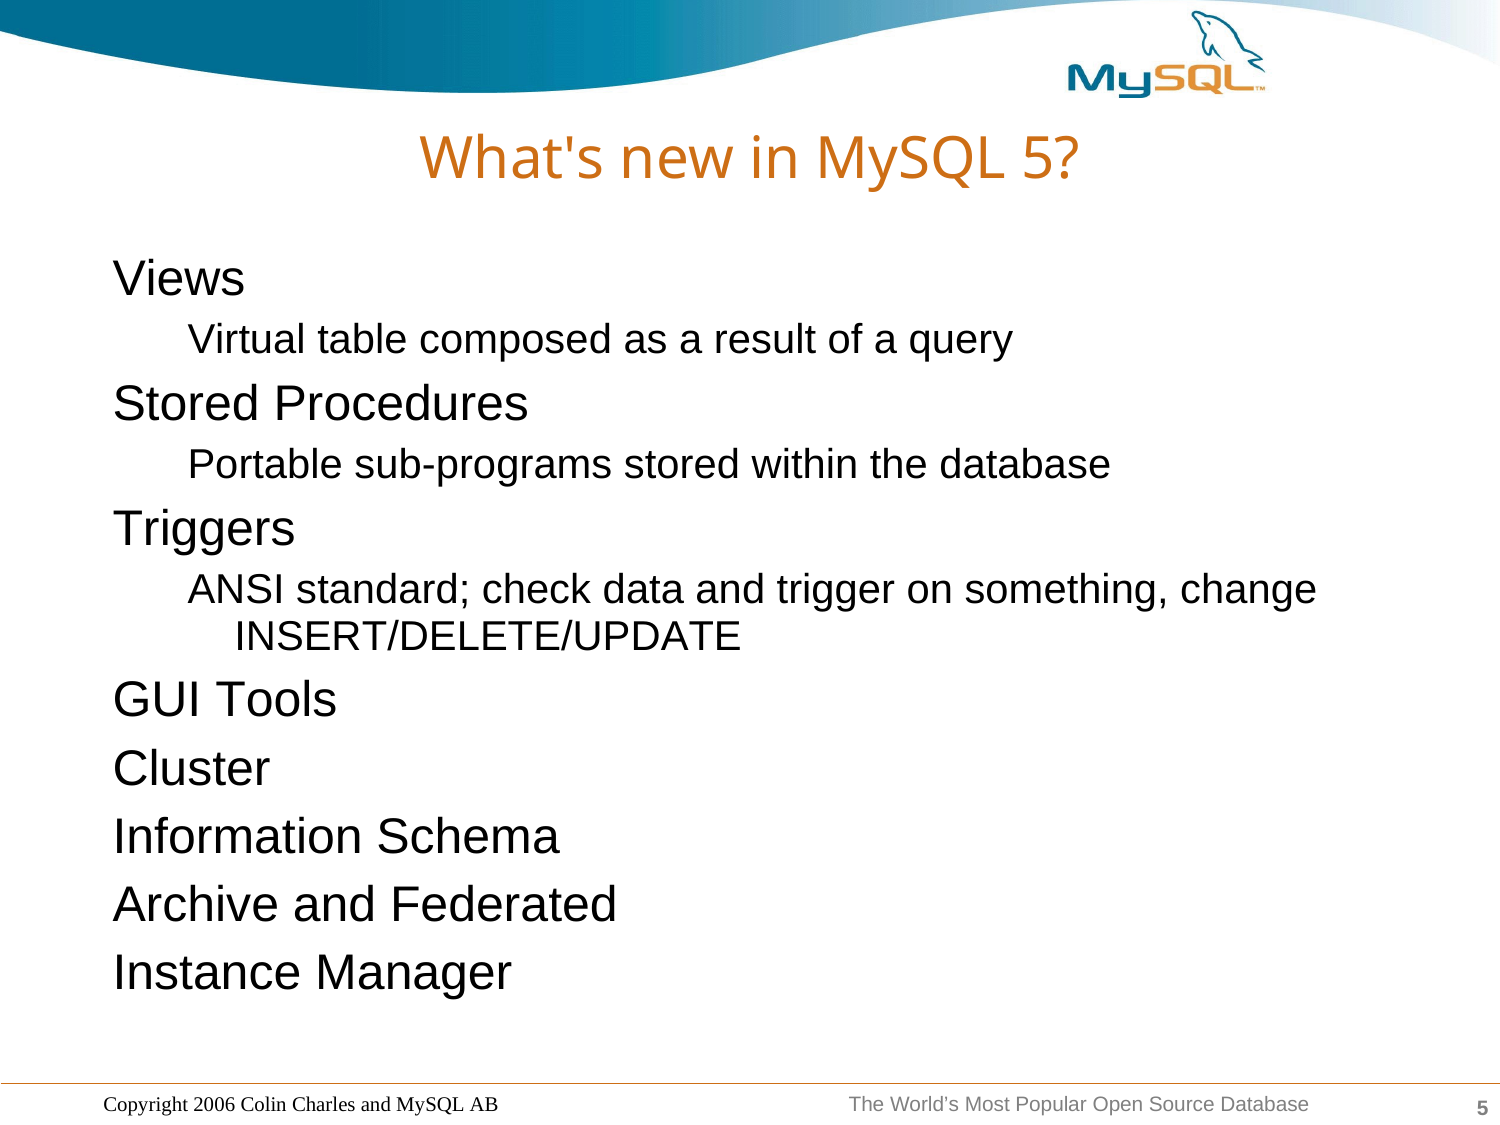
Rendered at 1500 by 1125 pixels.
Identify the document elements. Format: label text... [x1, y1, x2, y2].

list Views Virtual table composed as a result of a query Stored Procedures Portable sub-programs stored within the database Triggers ANSI standard; check data and trigger on something, change INSERT/DELETE/UPDATE GUI Tools Cluster Information Schema Archive and Federated Instance Manager [112, 249, 1388, 1113]
picture [0, 31, 326, 87]
picture [1098, 71, 1107, 87]
title What's new in MySQL 5? [0, 87, 1500, 226]
picture [613, 0, 1500, 87]
picture [1075, 71, 1085, 87]
